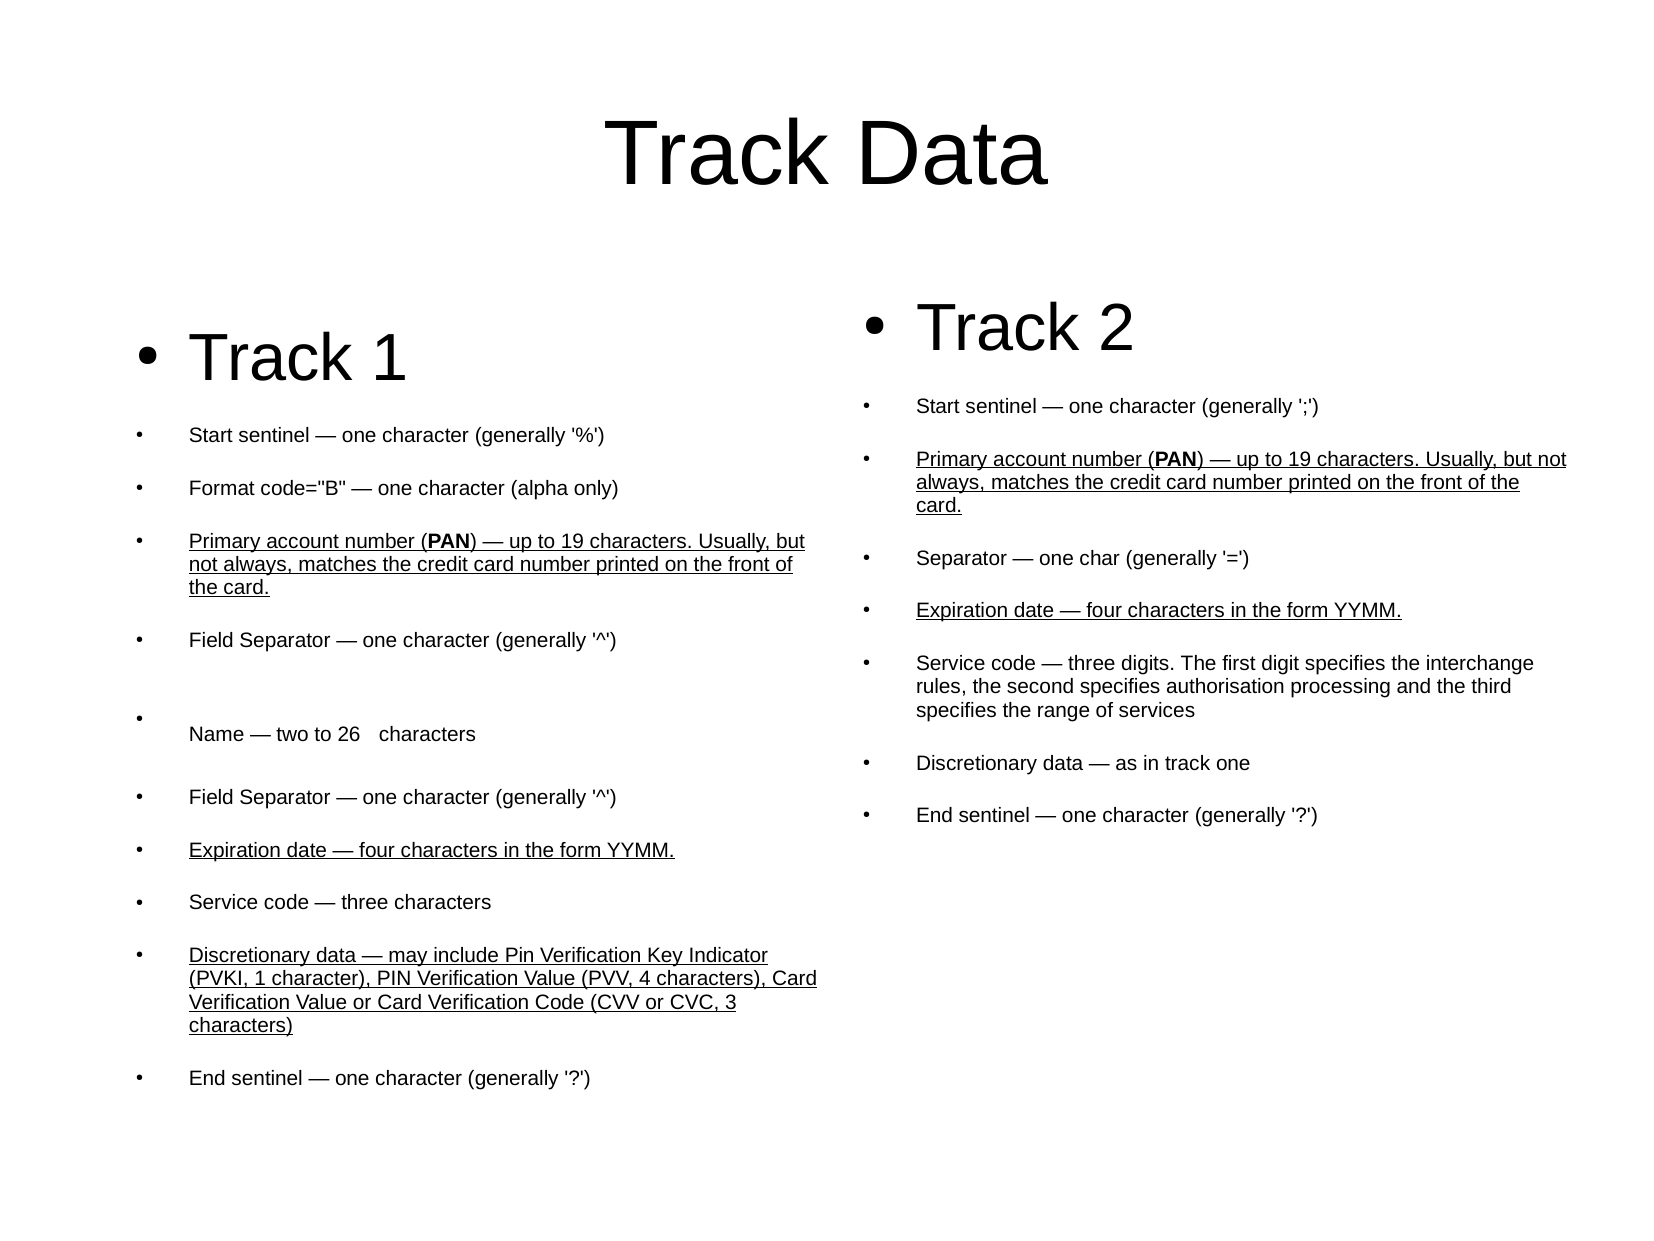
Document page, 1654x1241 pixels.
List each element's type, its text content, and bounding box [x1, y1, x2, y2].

list Track 2 Start sentinel — one character (generally ';') Primary account number (PAN) — up to 19 characters. Usually, but not always, matches the credit card number printed on the front of the card. Separator — one char (generally '=') Expiration date — four characters in the form YYMM. Service code — three digits. The first digit specifies the interchange rules, the second specifies authorisation processing and the third specifies the range of services Discretionary data — as in track one End sentinel — one character (generally '?') [845, 290, 1572, 1010]
list Track 1 Start sentinel — one character (generally '%') Format code="B" — one character (alpha only) Primary account number (PAN) — up to 19 characters. Usually, but not always, matches the credit card number printed on the front of the card. Field Separator — one character (generally '^') Name — two to 26 characters Field Separator — one character (generally '^') Expiration date — four characters in the form YYMM. Service code — three characters Discretionary data — may include Pin Verification Key Indicator (PVKI, 1 character), PIN Verification Value (PVV, 4 characters), Card Verification Value or Card Verification Code (CVV or CVC, 3 characters) End sentinel — one character (generally '?') [118, 319, 827, 1139]
title Track Data [82, 49, 1571, 257]
